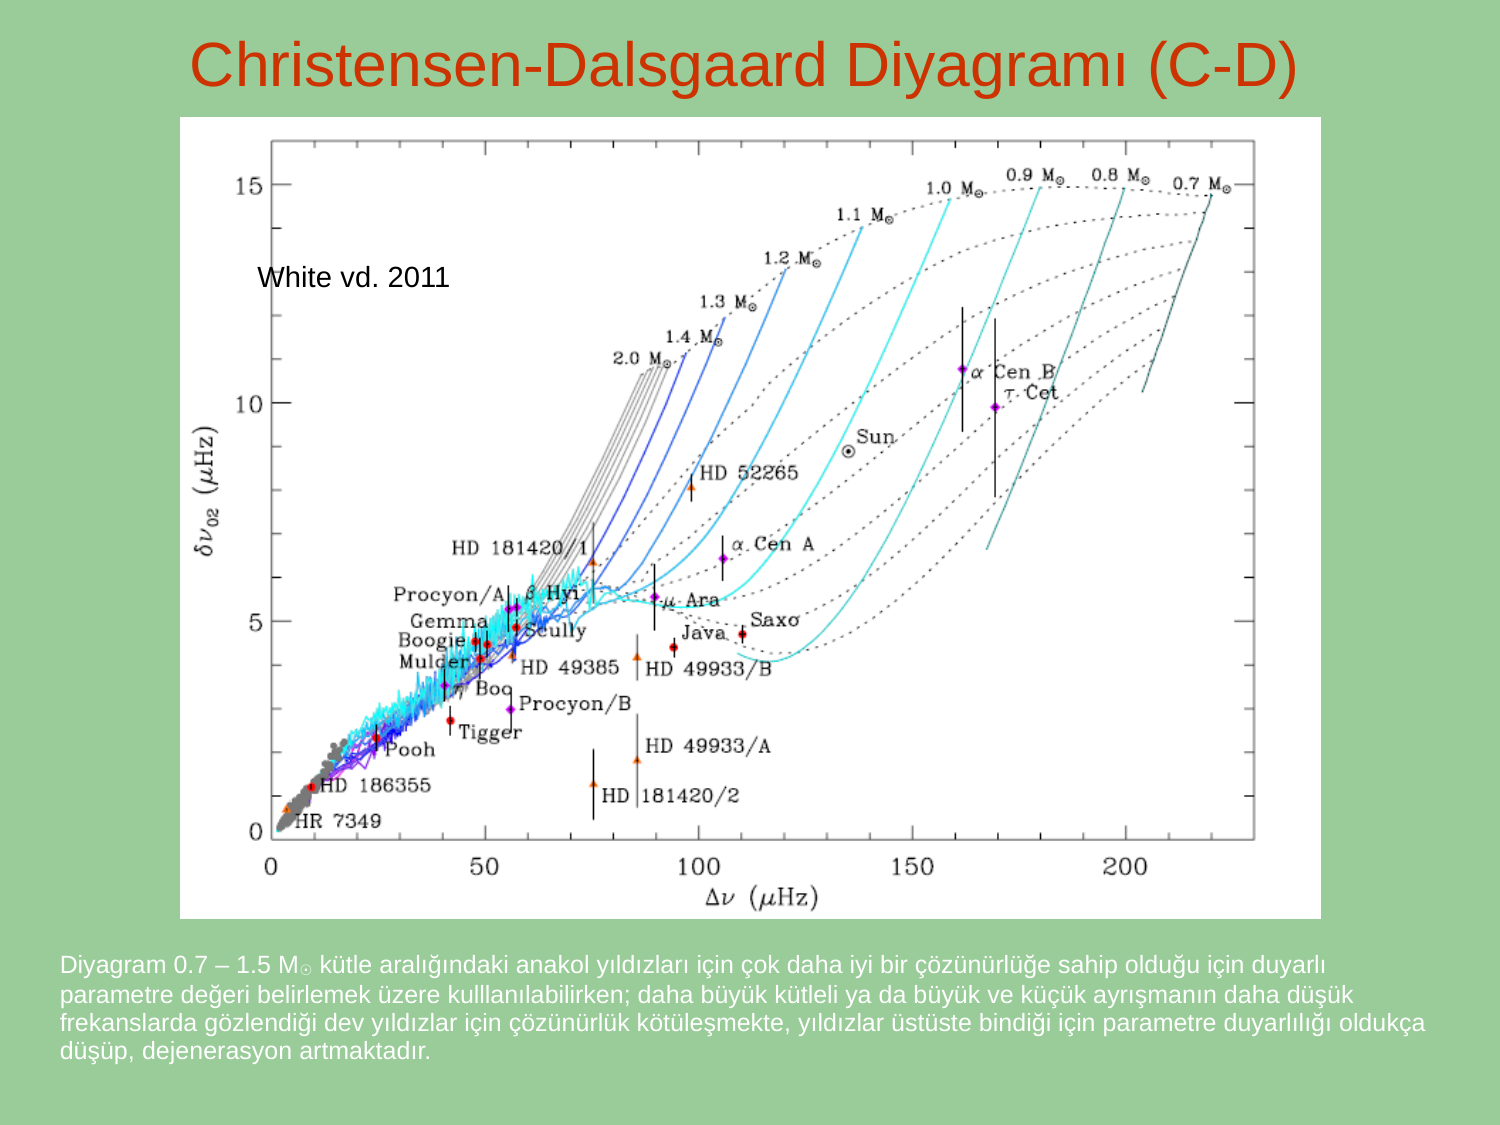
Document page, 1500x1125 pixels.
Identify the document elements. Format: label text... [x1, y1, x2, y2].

title Christensen-Dalsgaard Diyagramı (C-D) [108, 12, 1384, 118]
picture [180, 117, 1321, 919]
text_box White vd. 2011 [242, 253, 513, 301]
text_box Diyagram 0.7 – 1.5 M☉ kütle aralığındaki anakol yıldızları için çok daha iyi bir çözünürlüğe sahip olduğu için duyarlı parametre değeri belirlemek üzere kulllanılabilirken; daha büyük kütleli ya da büyük ve küçük ayrışmanın daha düşük frekanslarda gözlendiği dev yıldızlar için çözünürlük kötüleşmekte, yıldızlar üstüste bindiği için parametre duyarlılığı oldukça düşüp, dejenerasyon artmaktadır. [45, 939, 1456, 1090]
